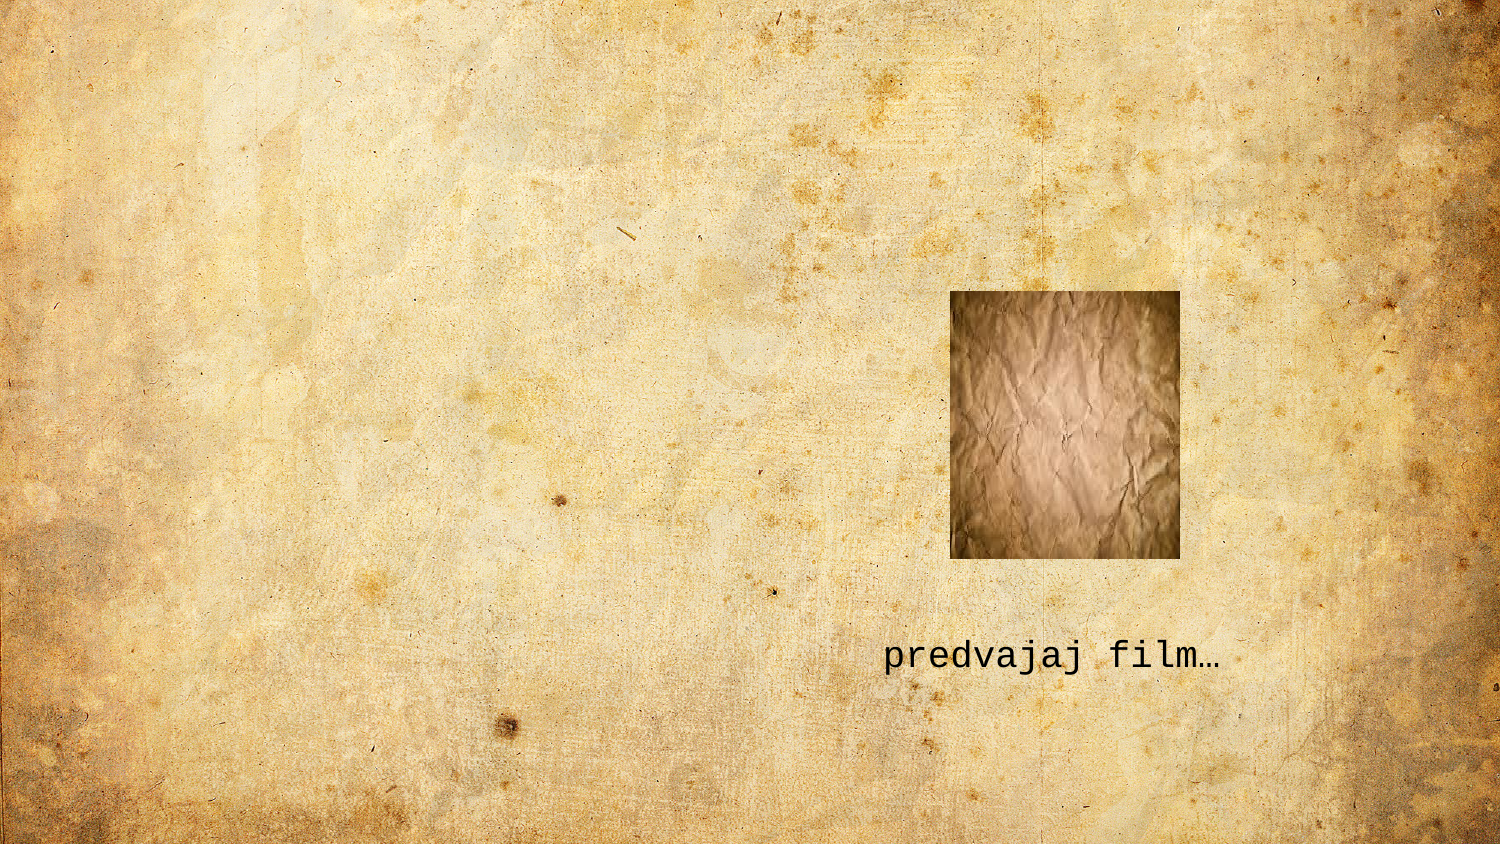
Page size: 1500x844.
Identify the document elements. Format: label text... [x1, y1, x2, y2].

picture [0, 0, 1500, 844]
text_box predvajaj film… [868, 622, 1341, 683]
